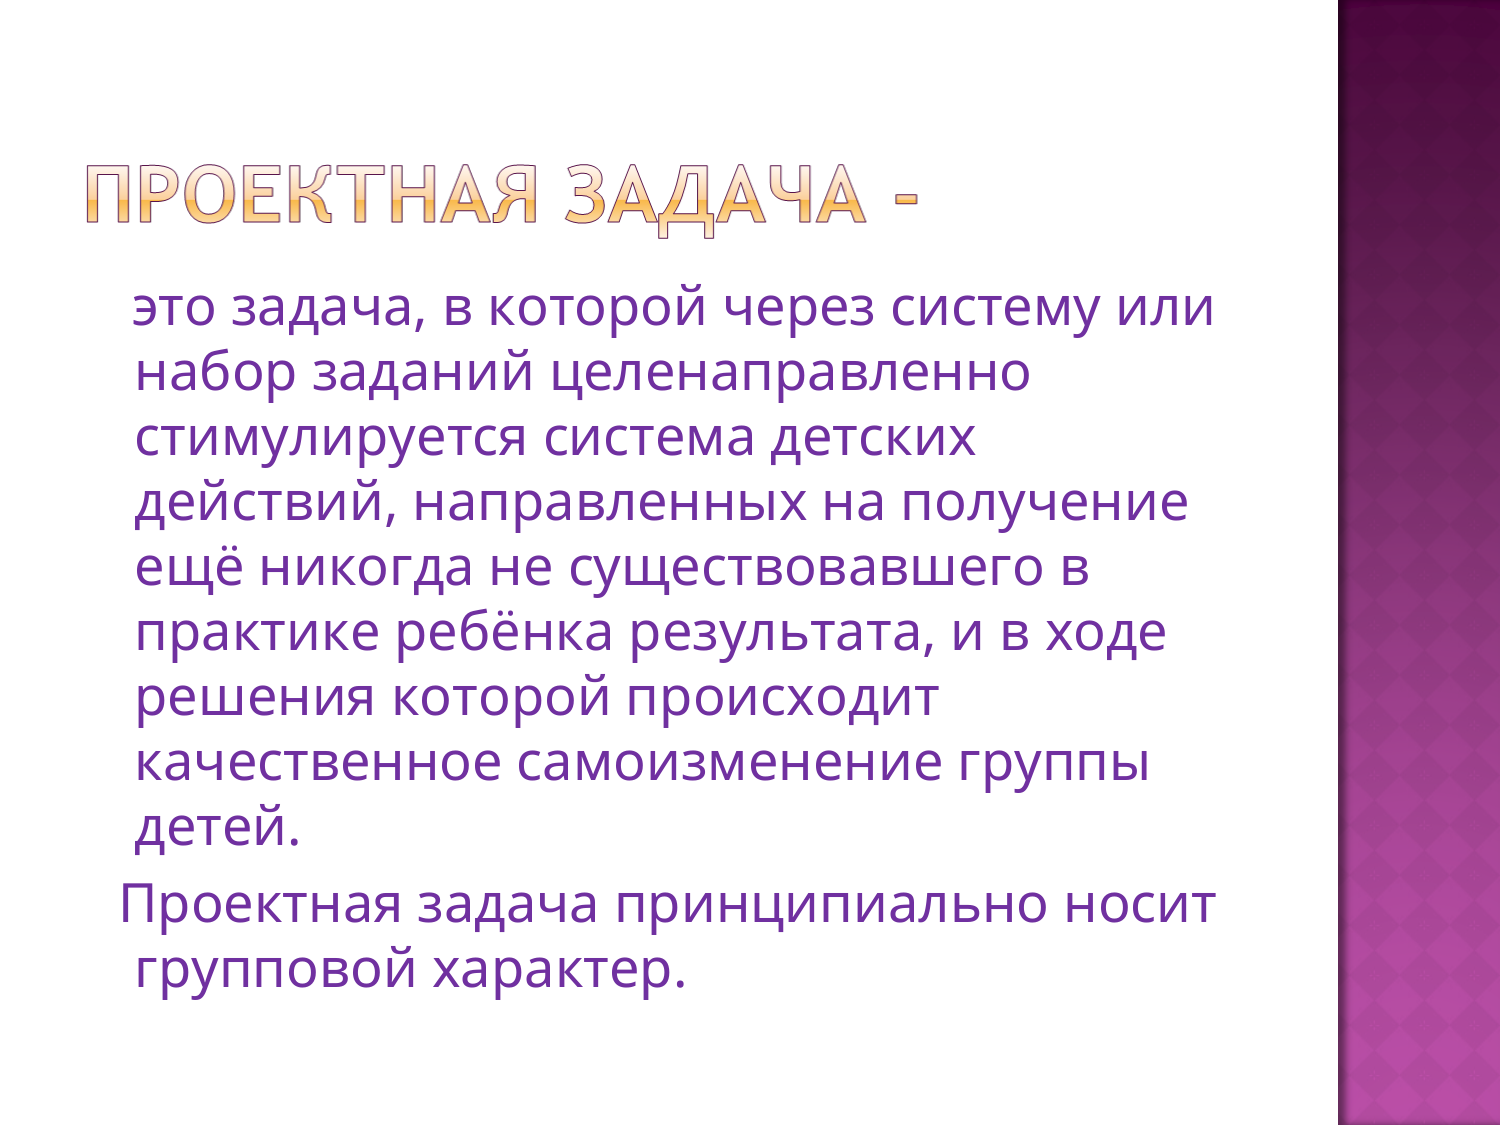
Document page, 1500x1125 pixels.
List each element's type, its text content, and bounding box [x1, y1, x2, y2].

picture [1337, 0, 1500, 1125]
picture [34, 52, 1265, 241]
text_box это задача, в которой через систему или набор заданий целенаправленно стимулируется система детских действий, направленных на получение ещё никогда не существовавшего в практике ребёнка результата, и в ходе решения которой происходит качественное самоизменение группы детей. Проектная задача принципиально носит групповой характер. [75, 263, 1263, 1060]
